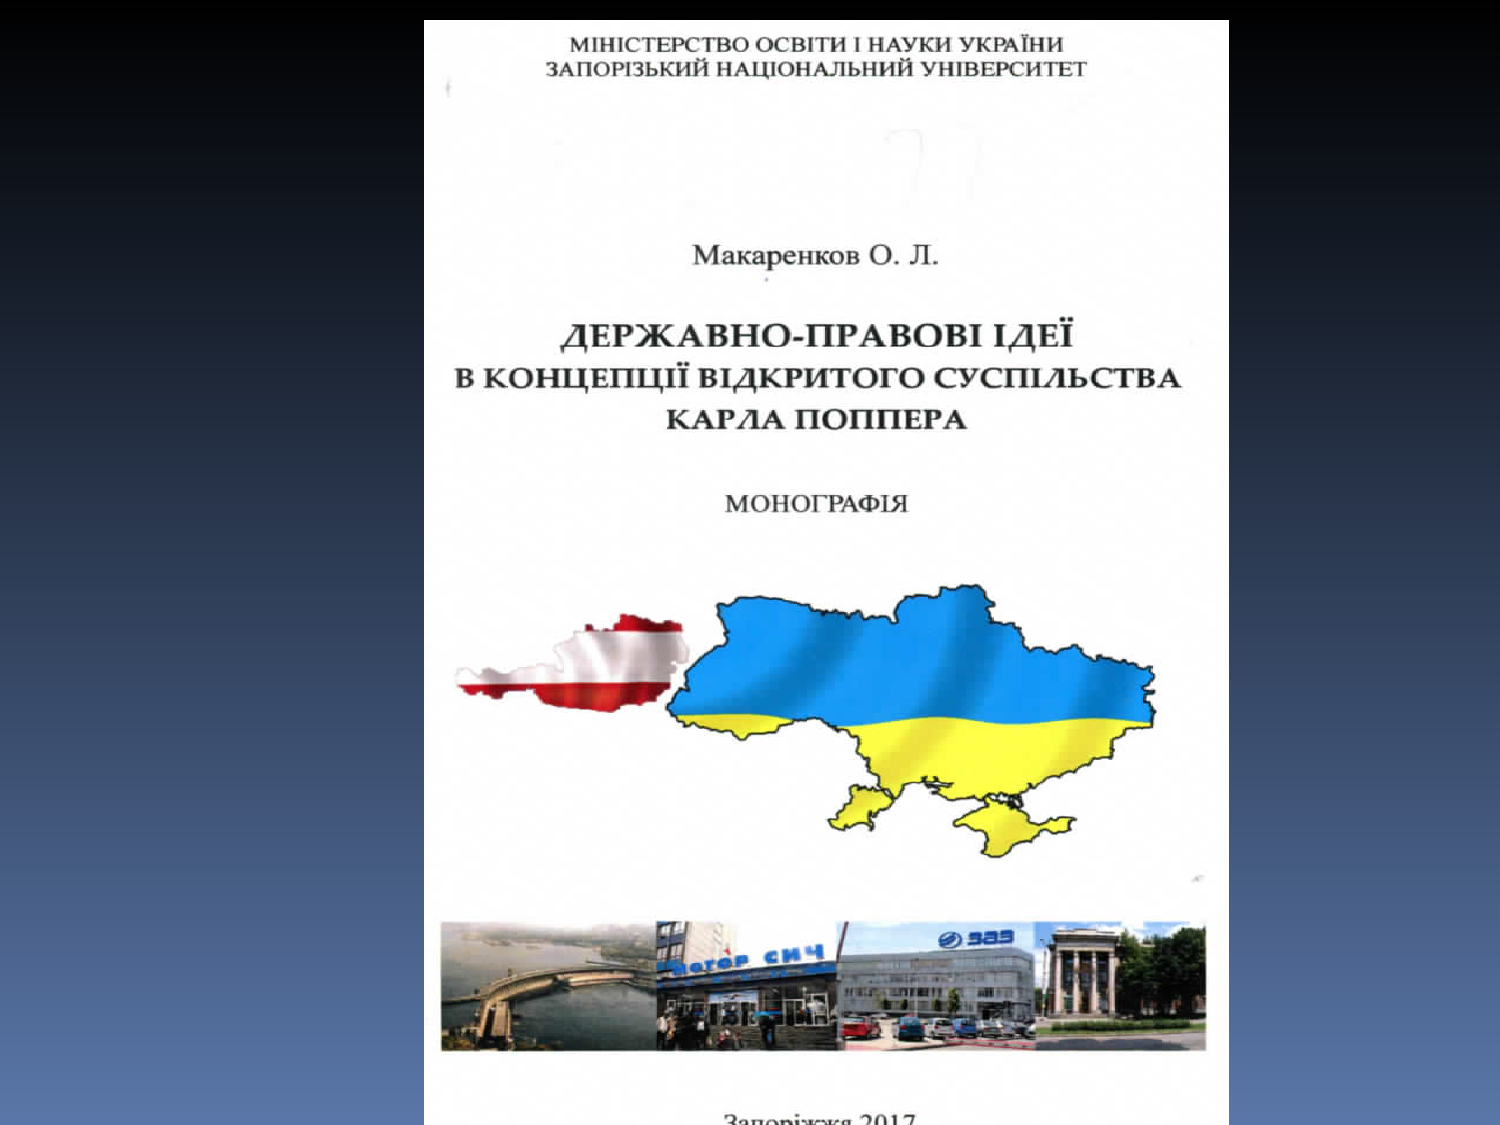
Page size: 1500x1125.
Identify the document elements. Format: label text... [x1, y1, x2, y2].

text_box jjjj [0, 11, 1500, 98]
picture [424, 20, 1229, 1125]
